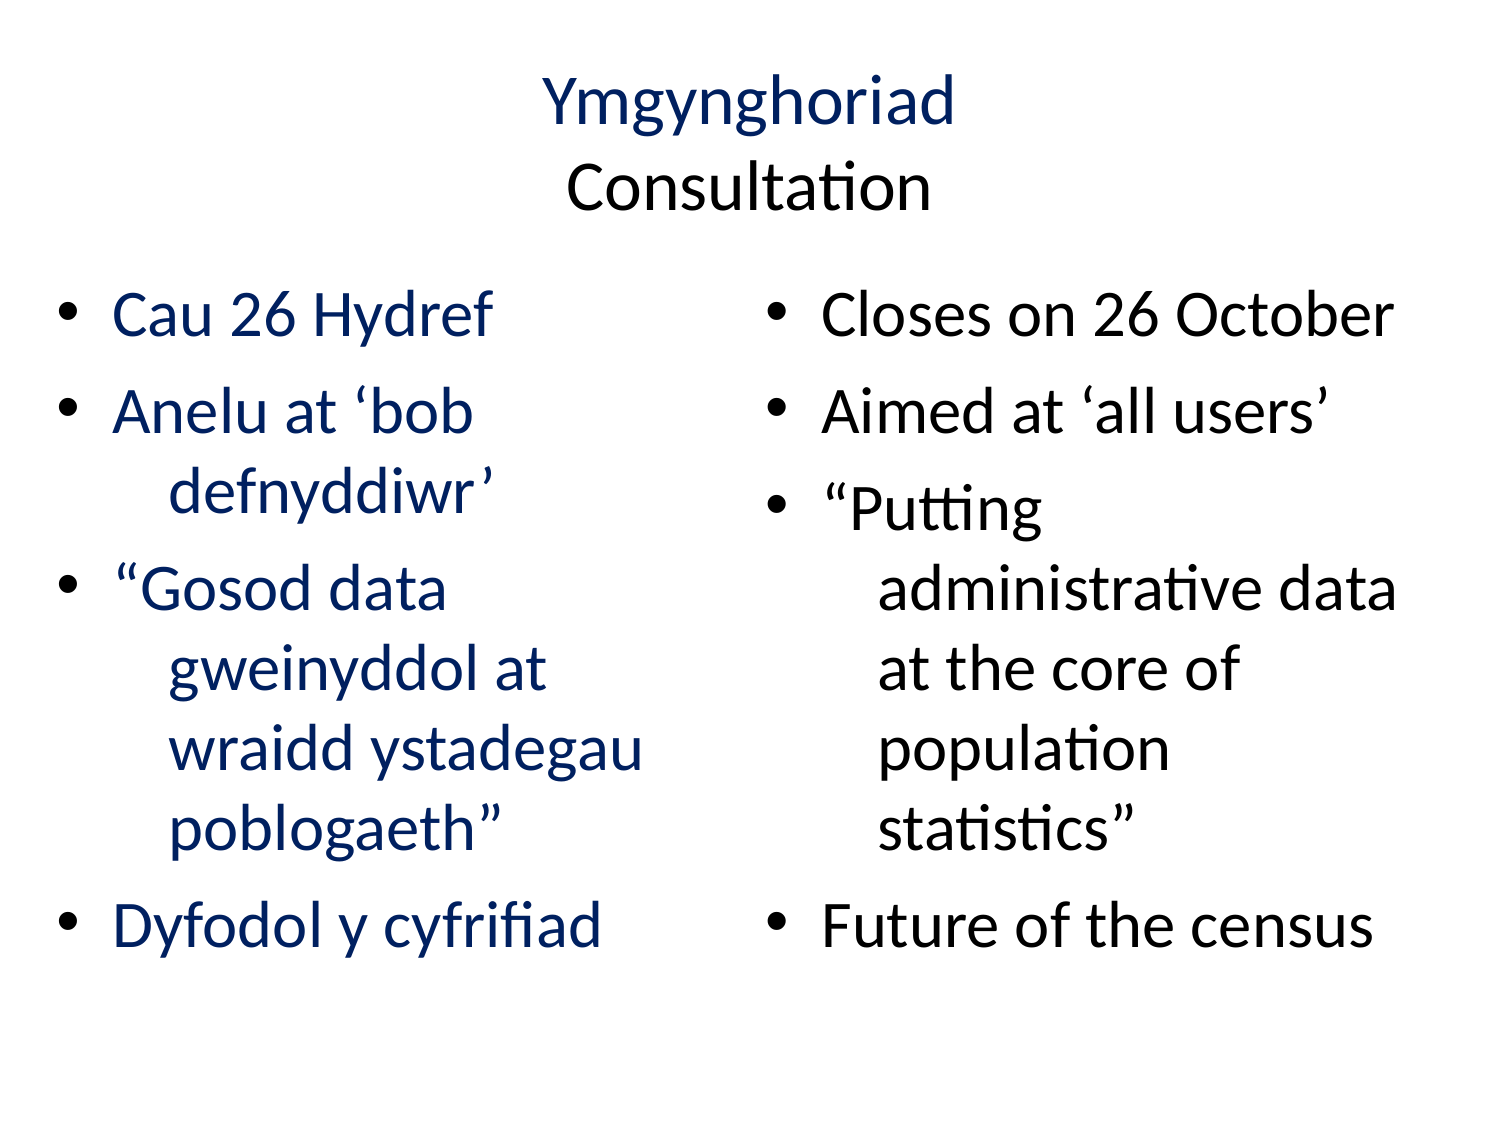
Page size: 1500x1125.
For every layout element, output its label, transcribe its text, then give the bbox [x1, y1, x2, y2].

list Closes on 26 October Aimed at ‘all users’ “Putting administrative data at the core of population statistics” Future of the census [750, 262, 1426, 1036]
text_box Cau 26 Hydref Anelu at ‘bob defnyddiwr’ “Gosod data gweinyddol at wraidd ystadegau poblogaeth” Dyfodol y cyfrifiad [41, 262, 717, 1036]
title Ymgynghoriad Consultation [75, 45, 1426, 233]
